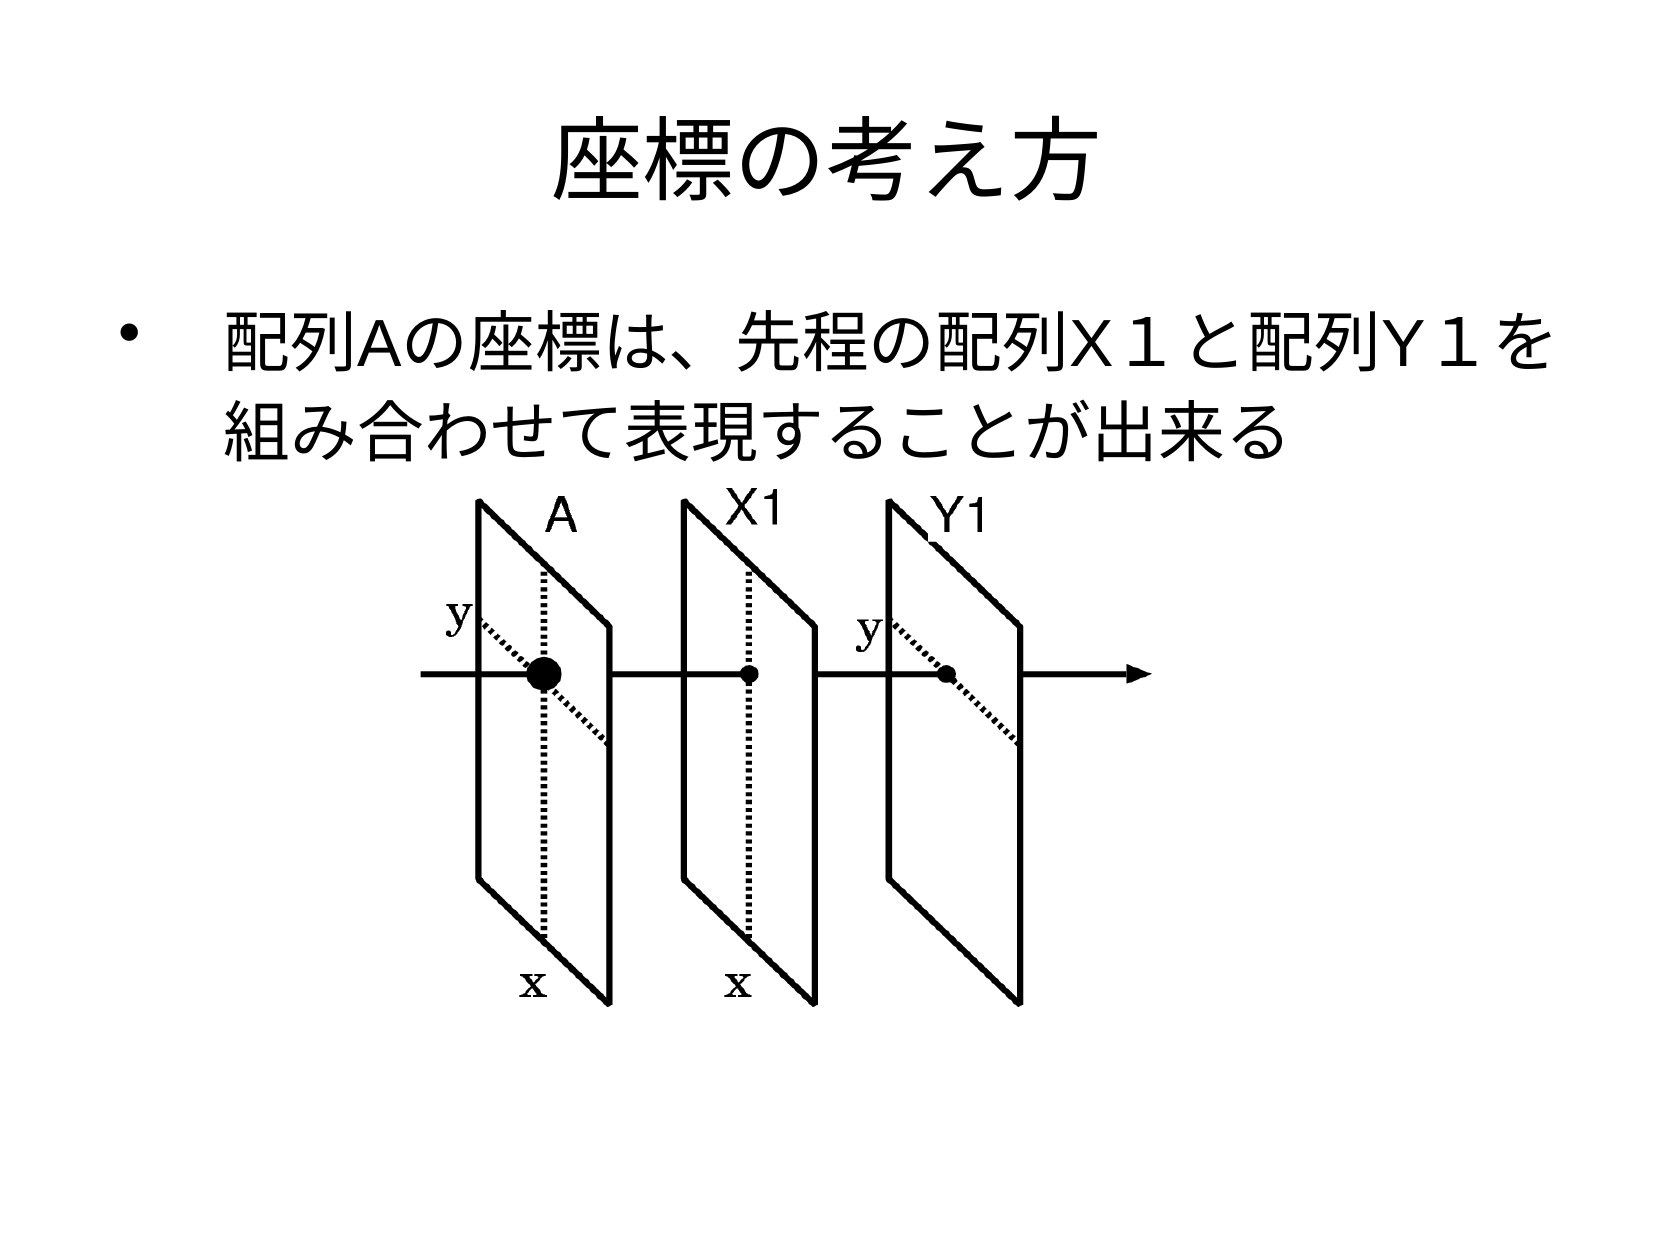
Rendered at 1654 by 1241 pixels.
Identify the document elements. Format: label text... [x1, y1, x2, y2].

list 配列Aの座標は、先程の配列X１と配列Y１を組み合わせて表現することが出来る [82, 290, 1571, 1109]
title 座標の考え方 [82, 56, 1571, 249]
picture [413, 472, 1164, 1015]
